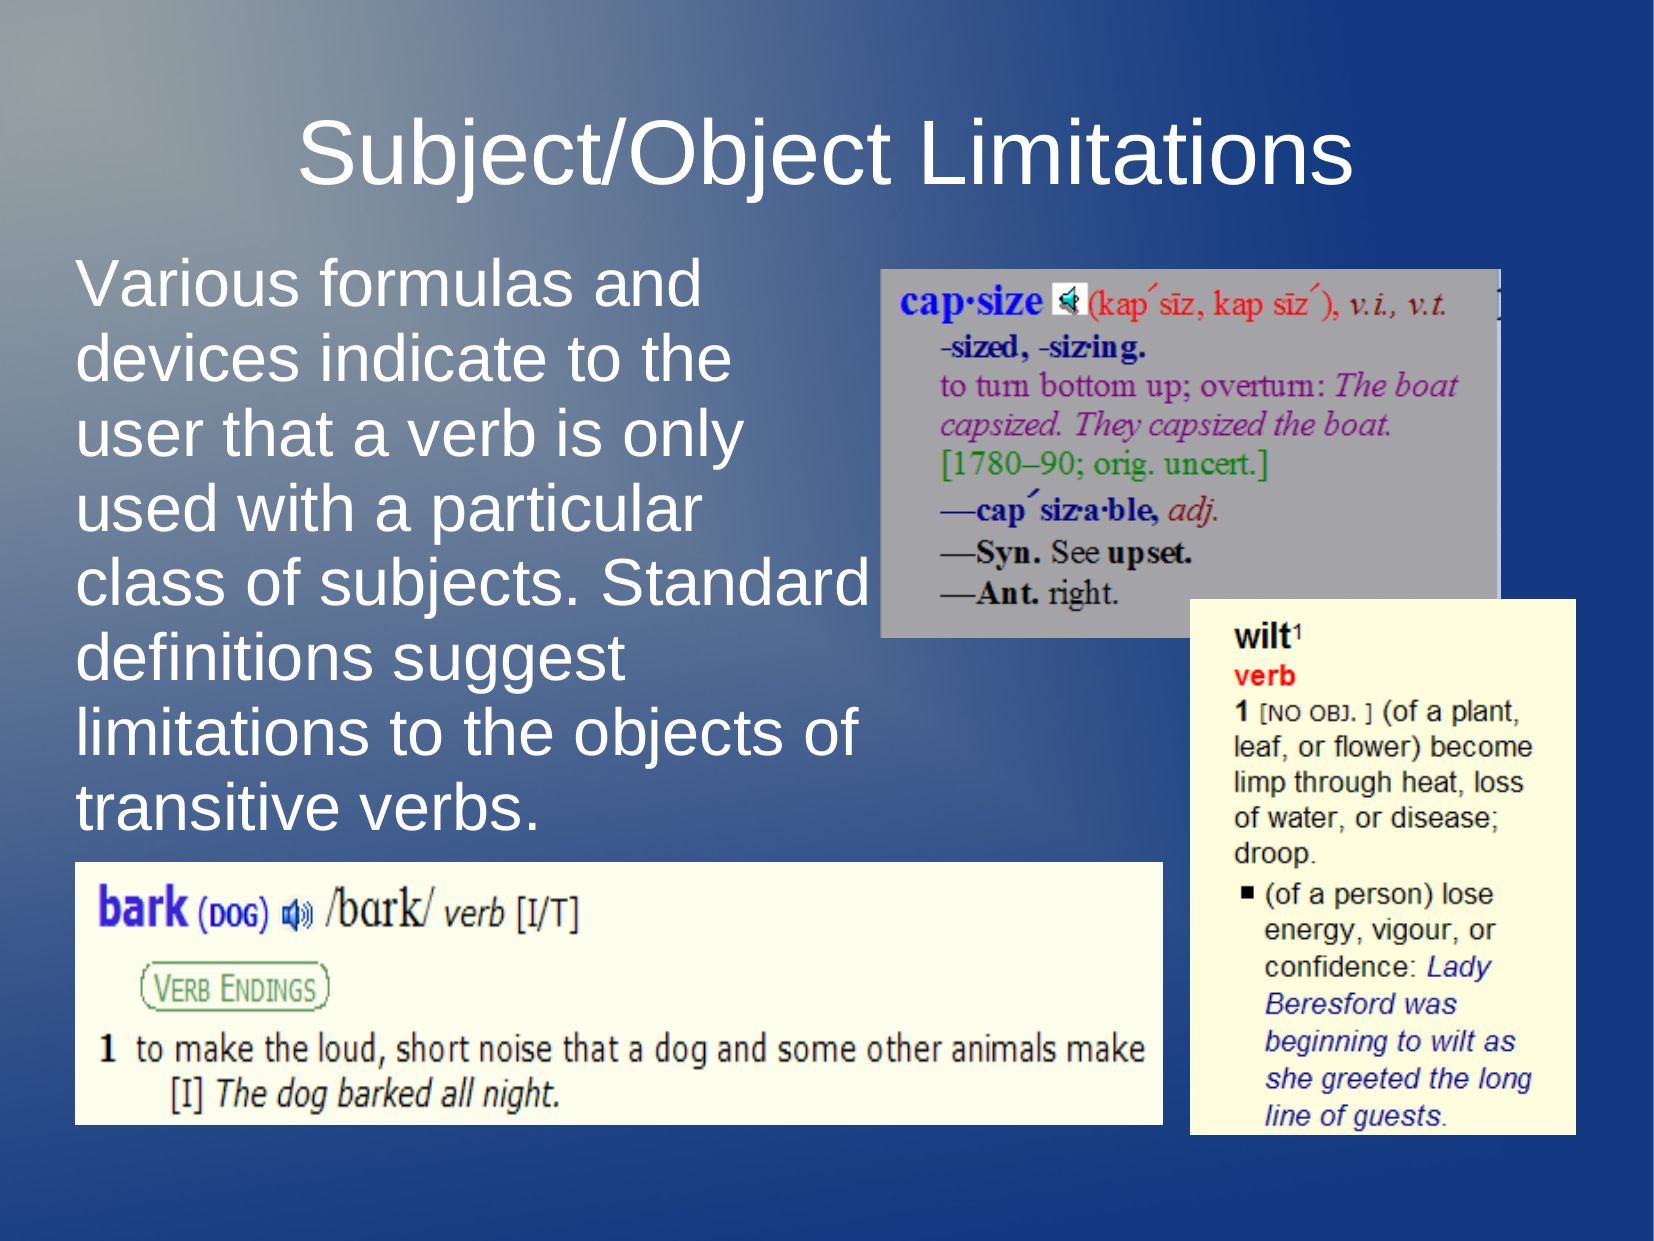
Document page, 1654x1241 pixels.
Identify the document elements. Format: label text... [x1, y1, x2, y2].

list Various formulas and devices indicate to the user that a verb is only used with a particular class of subjects. Standard definitions suggest limitations to the objects of transitive verbs. [75, 246, 1126, 862]
picture [0, 0, 1654, 1241]
title Subject/Object Limitations [82, 49, 1571, 257]
